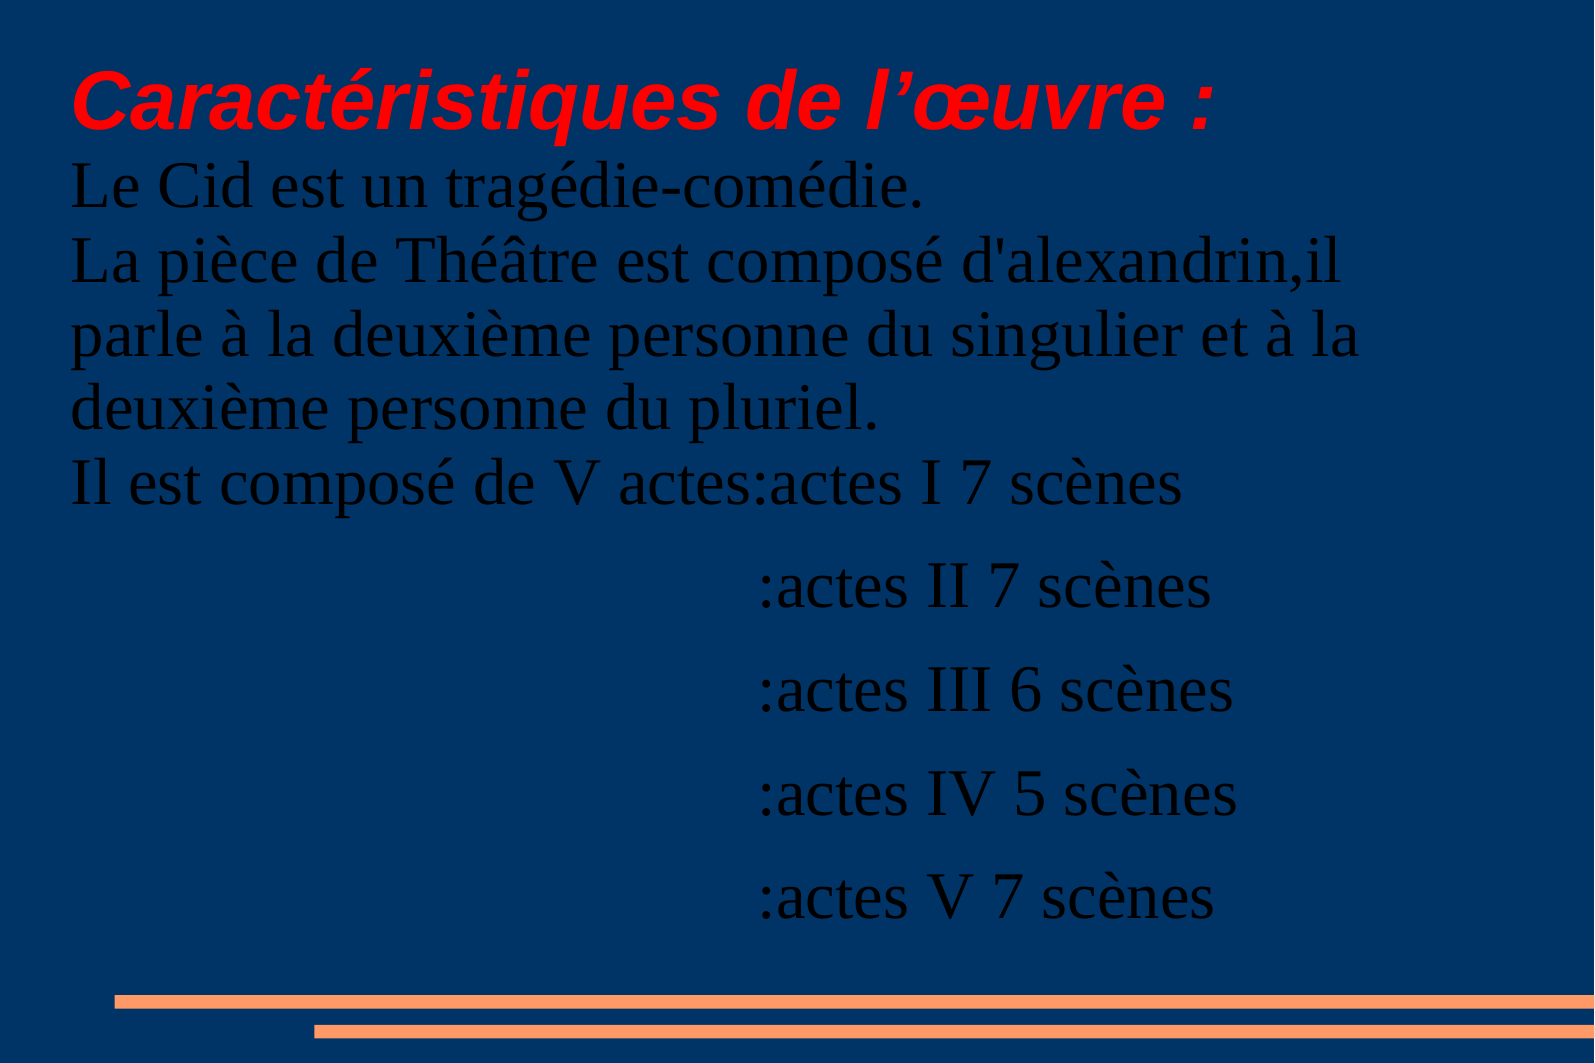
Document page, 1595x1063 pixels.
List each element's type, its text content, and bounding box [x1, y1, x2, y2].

title Caractéristiques de l’œuvre : [70, 11, 1433, 190]
list Le Cid est un tragédie-comédie. La pièce de Théâtre est composé d'alexandrin,il parle à la deuxième personne du singulier et à la deuxième personne du pluriel. Il est composé de V actes:actes I 7 scènes :actes II 7 scènes :actes III 6 scènes :actes IV 5 scènes :actes V 7 scènes [0, 148, 1388, 1063]
